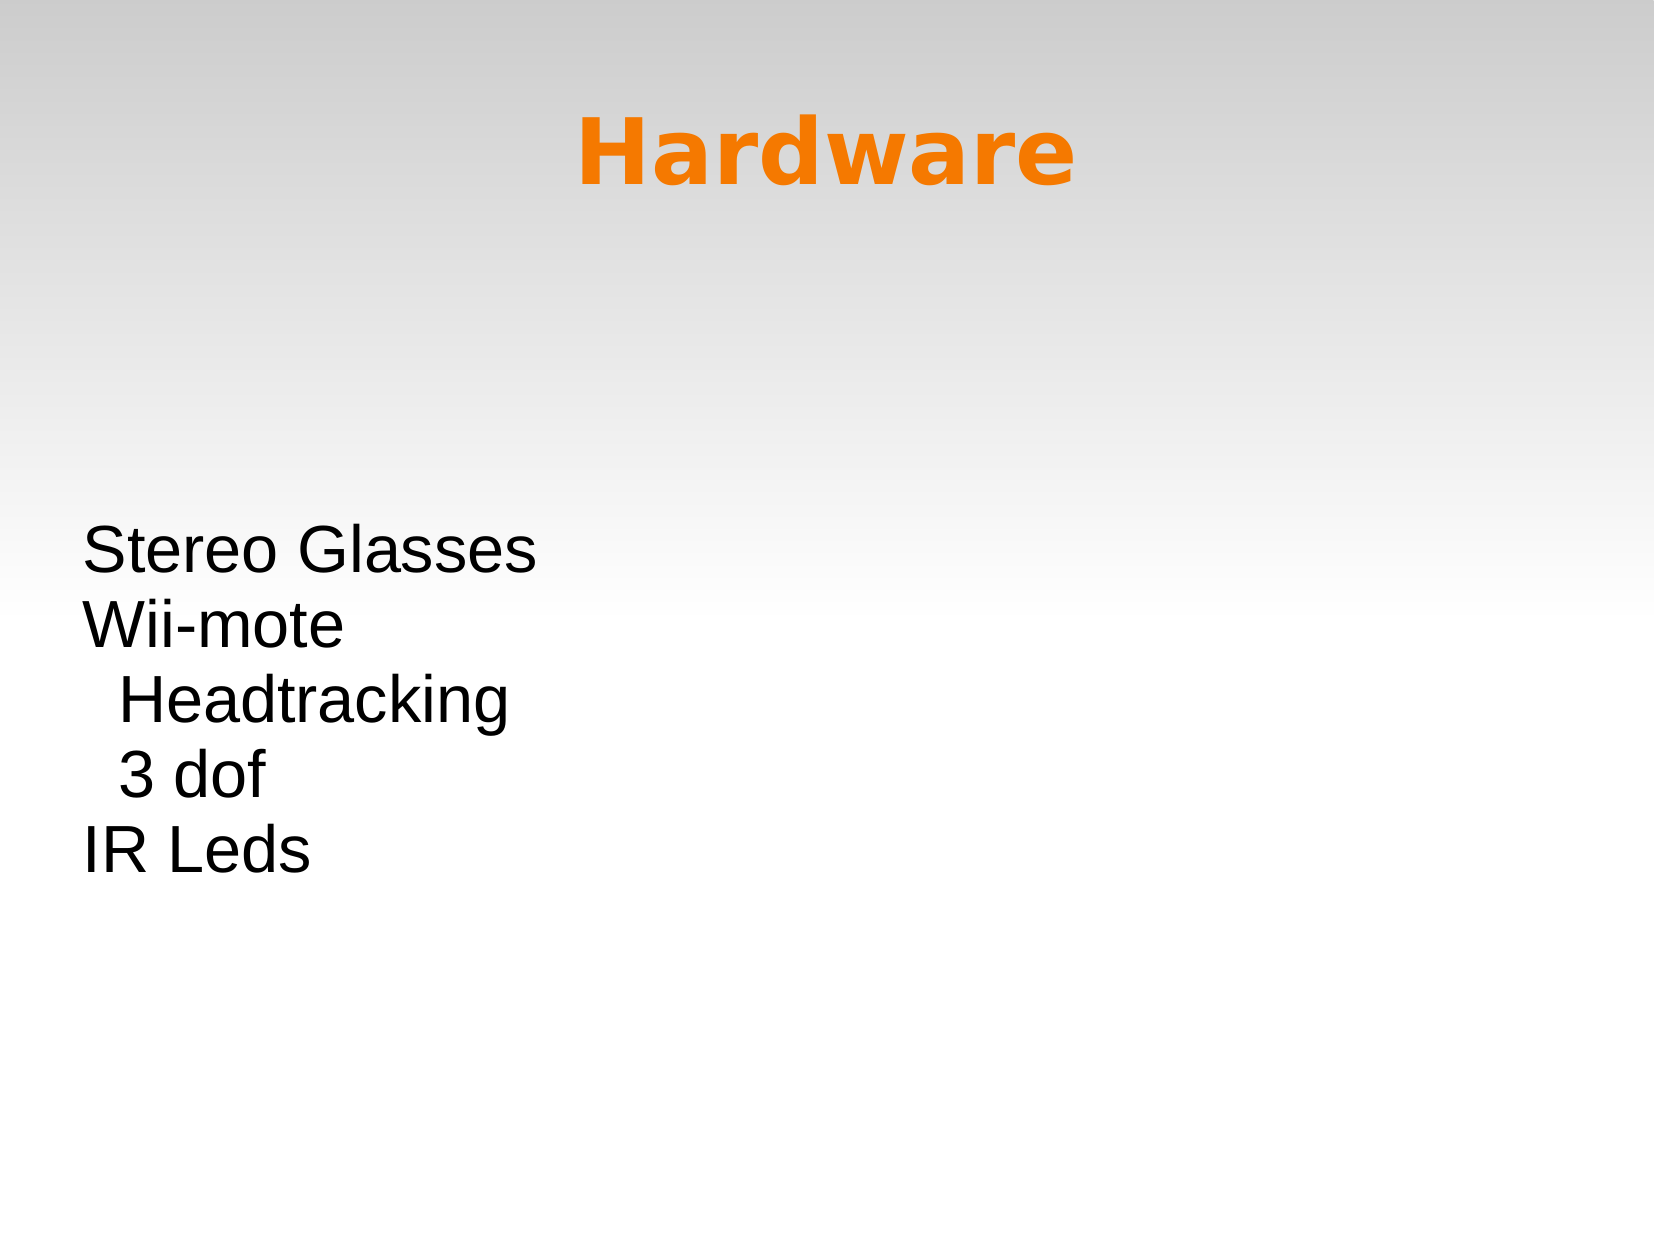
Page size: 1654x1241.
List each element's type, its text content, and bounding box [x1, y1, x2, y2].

subtitle Stereo Glasses Wii-mote Headtracking 3 dof IR Leds [82, 297, 1571, 1102]
title Hardware [82, 56, 1571, 250]
